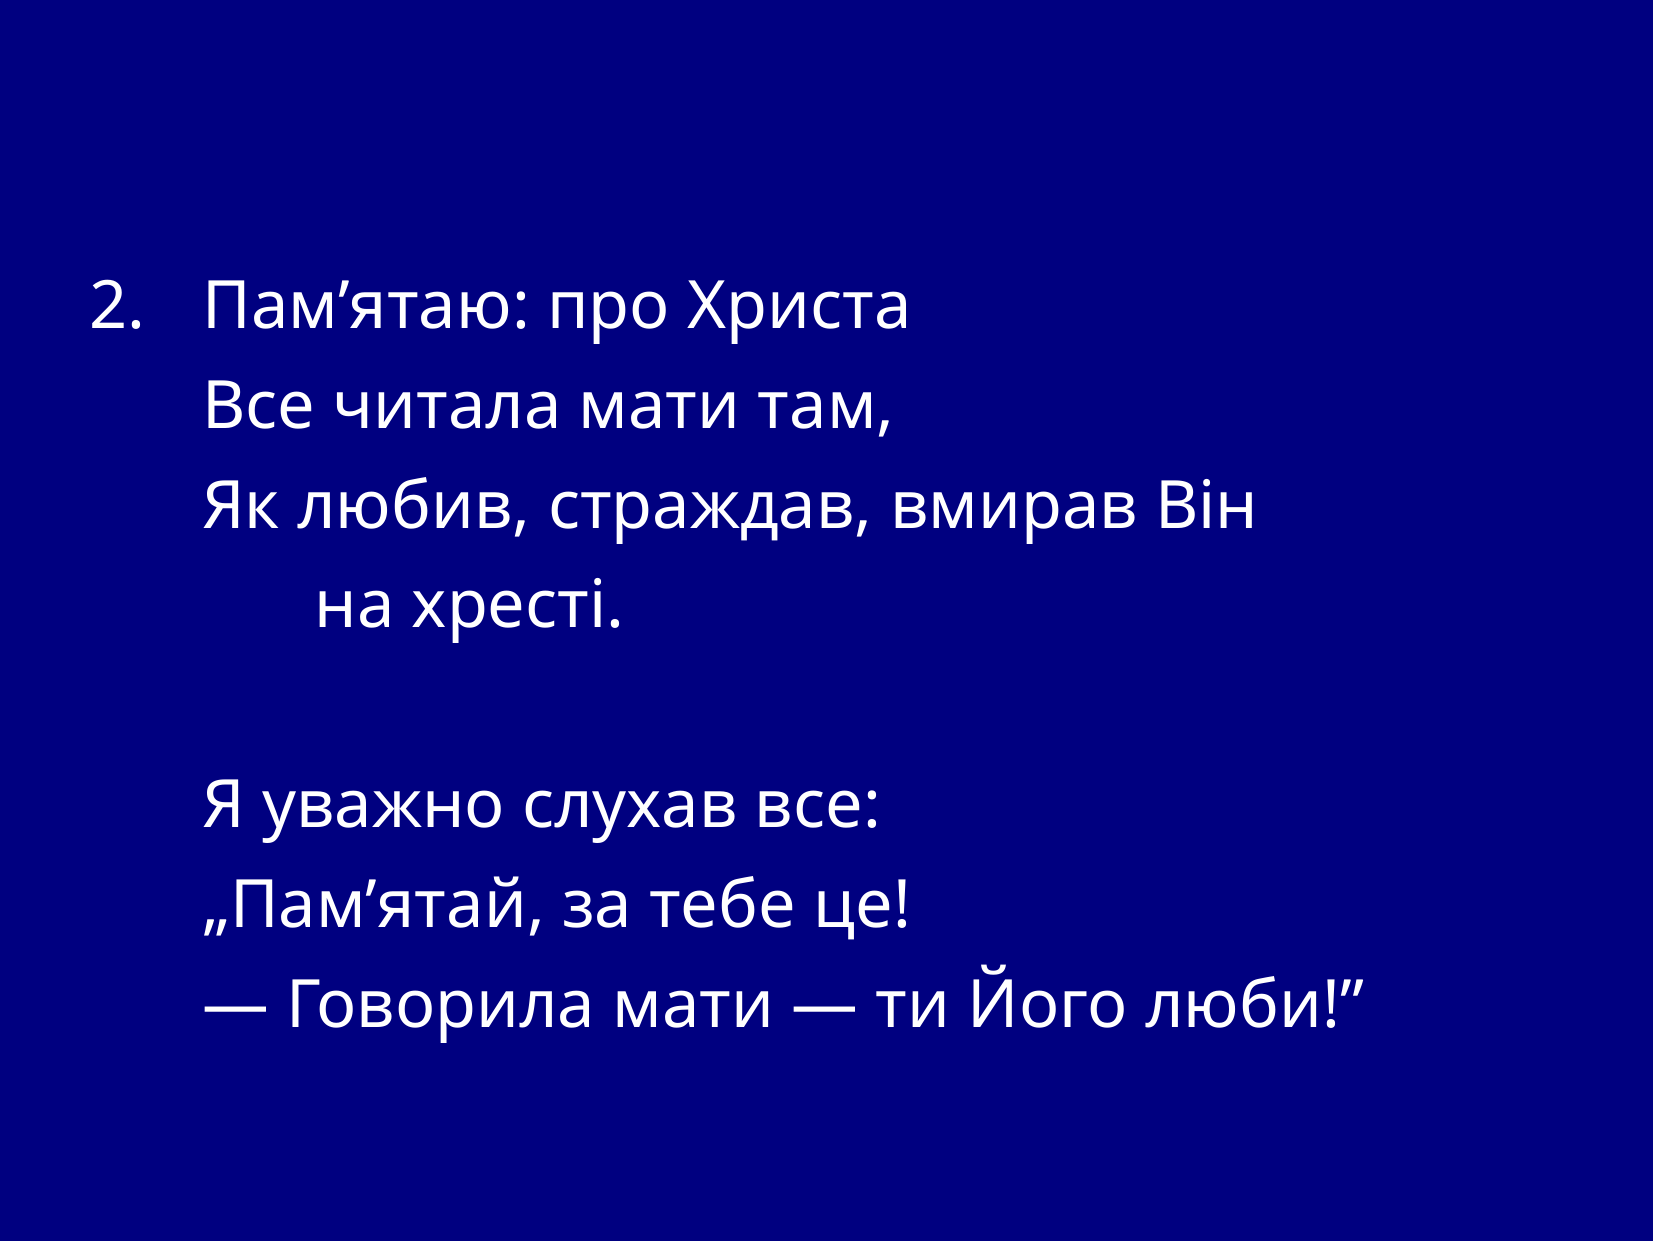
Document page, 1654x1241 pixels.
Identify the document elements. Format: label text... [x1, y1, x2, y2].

text_box 2. Пам’ятаю: про Христа Все читала мати там, Як любив, страждав, вмирав Він на хресті. Я уважно слухав все: „Пам’ятай, за тебе це! ― Говорила мати ― ти Його люби!” [75, 150, 1576, 1163]
